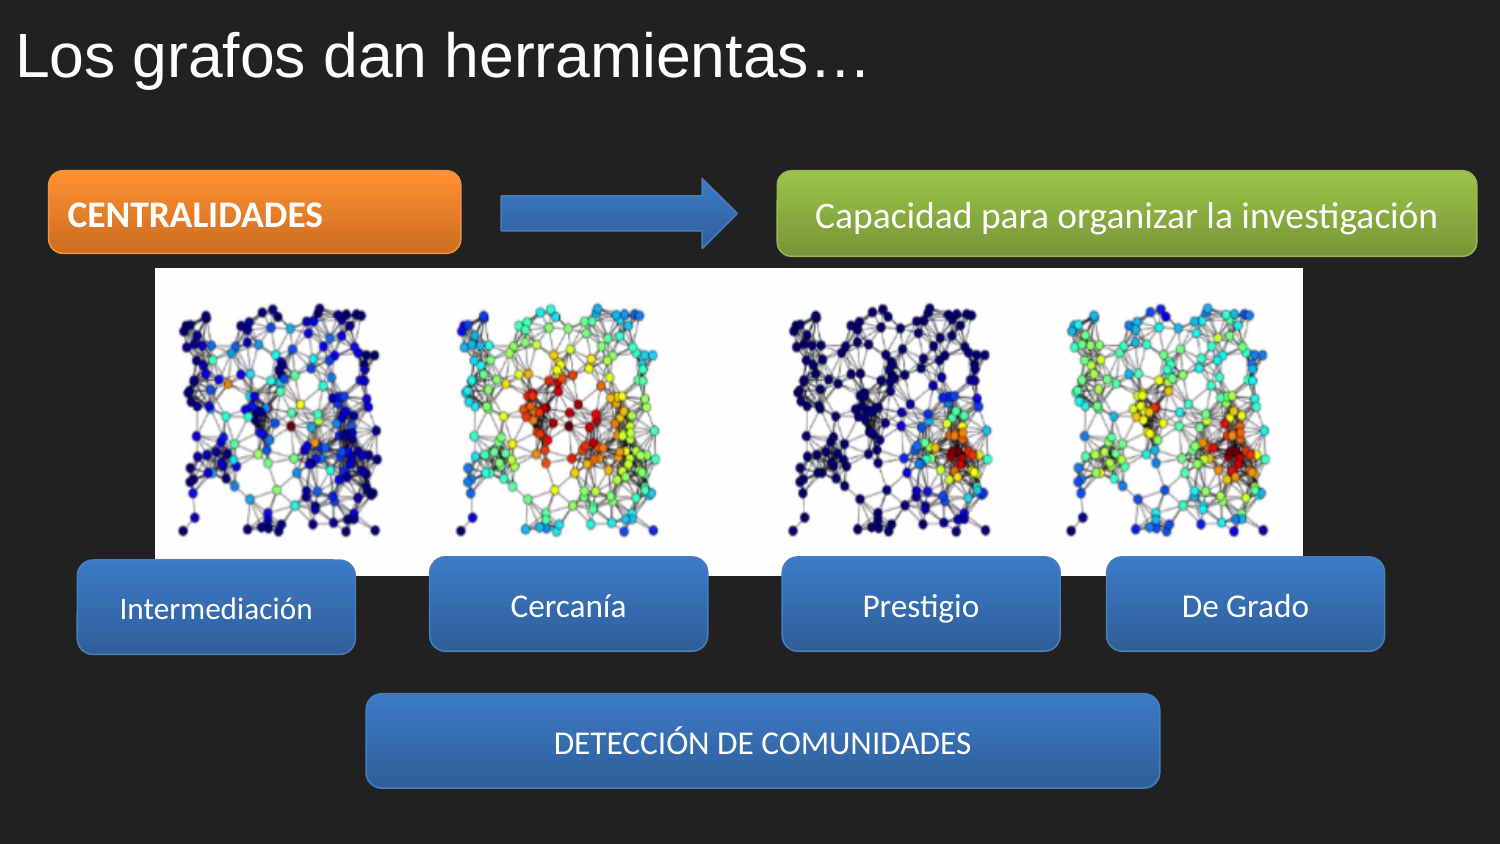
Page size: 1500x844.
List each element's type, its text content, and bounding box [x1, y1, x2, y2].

text_box [501, 182, 738, 249]
text_box DETECCIÓN DE COMUNIDADES [366, 693, 1160, 789]
text_box Intermediación [77, 559, 356, 655]
text_box De Grado [1106, 556, 1385, 652]
text_box Cercanía [429, 556, 708, 652]
text_box Los grafos dan herramientas… [0, 0, 1217, 182]
text_box CENTRALIDADES [48, 182, 461, 254]
picture [155, 268, 1303, 576]
text_box Capacidad para organizar la investigación [777, 170, 1477, 257]
text_box Prestigio [782, 556, 1061, 652]
